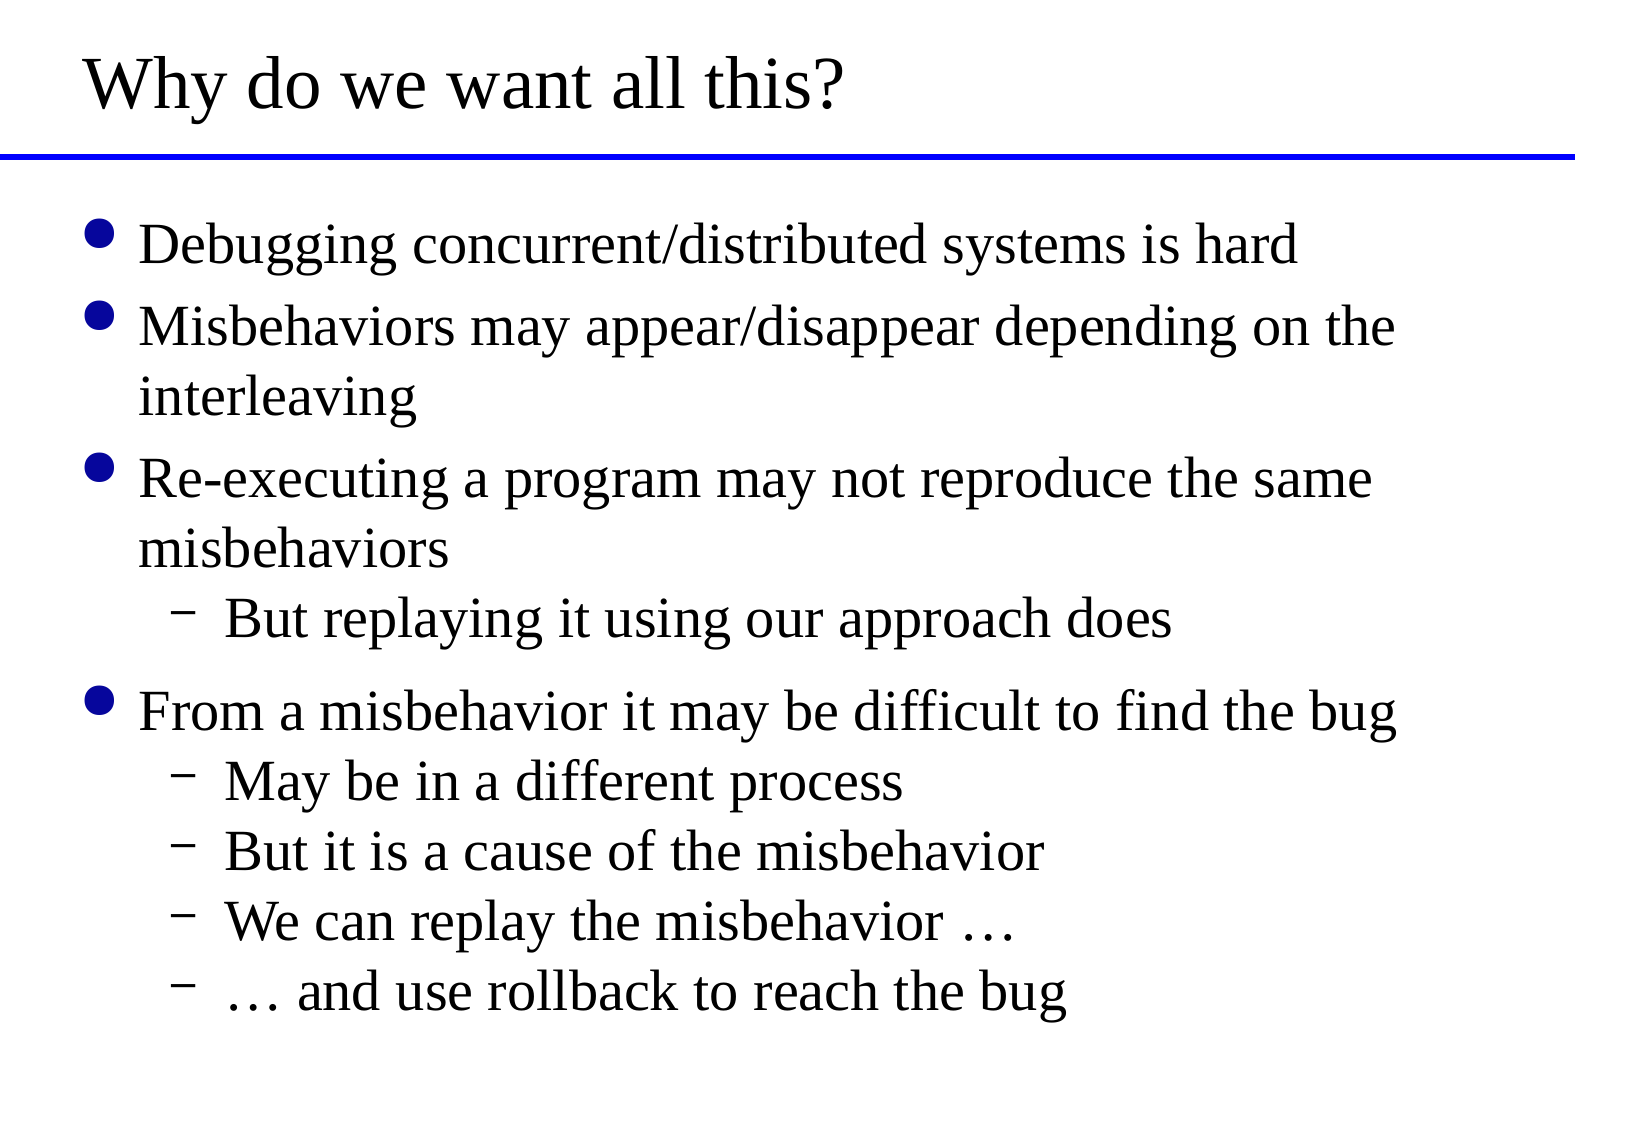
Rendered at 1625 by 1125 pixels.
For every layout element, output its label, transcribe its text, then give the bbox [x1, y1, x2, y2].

list Debugging concurrent/distributed systems is hard Misbehaviors may appear/disappear depending on the interleaving Re-executing a program may not reproduce the same misbehaviors But replaying it using our approach does From a misbehavior it may be difficult to find the bug May be in a different process But it is a cause of the misbehavior We can replay the misbehavior … … and use rollback to reach the bug [67, 198, 1478, 1061]
title Why do we want all this? [67, 27, 1544, 131]
